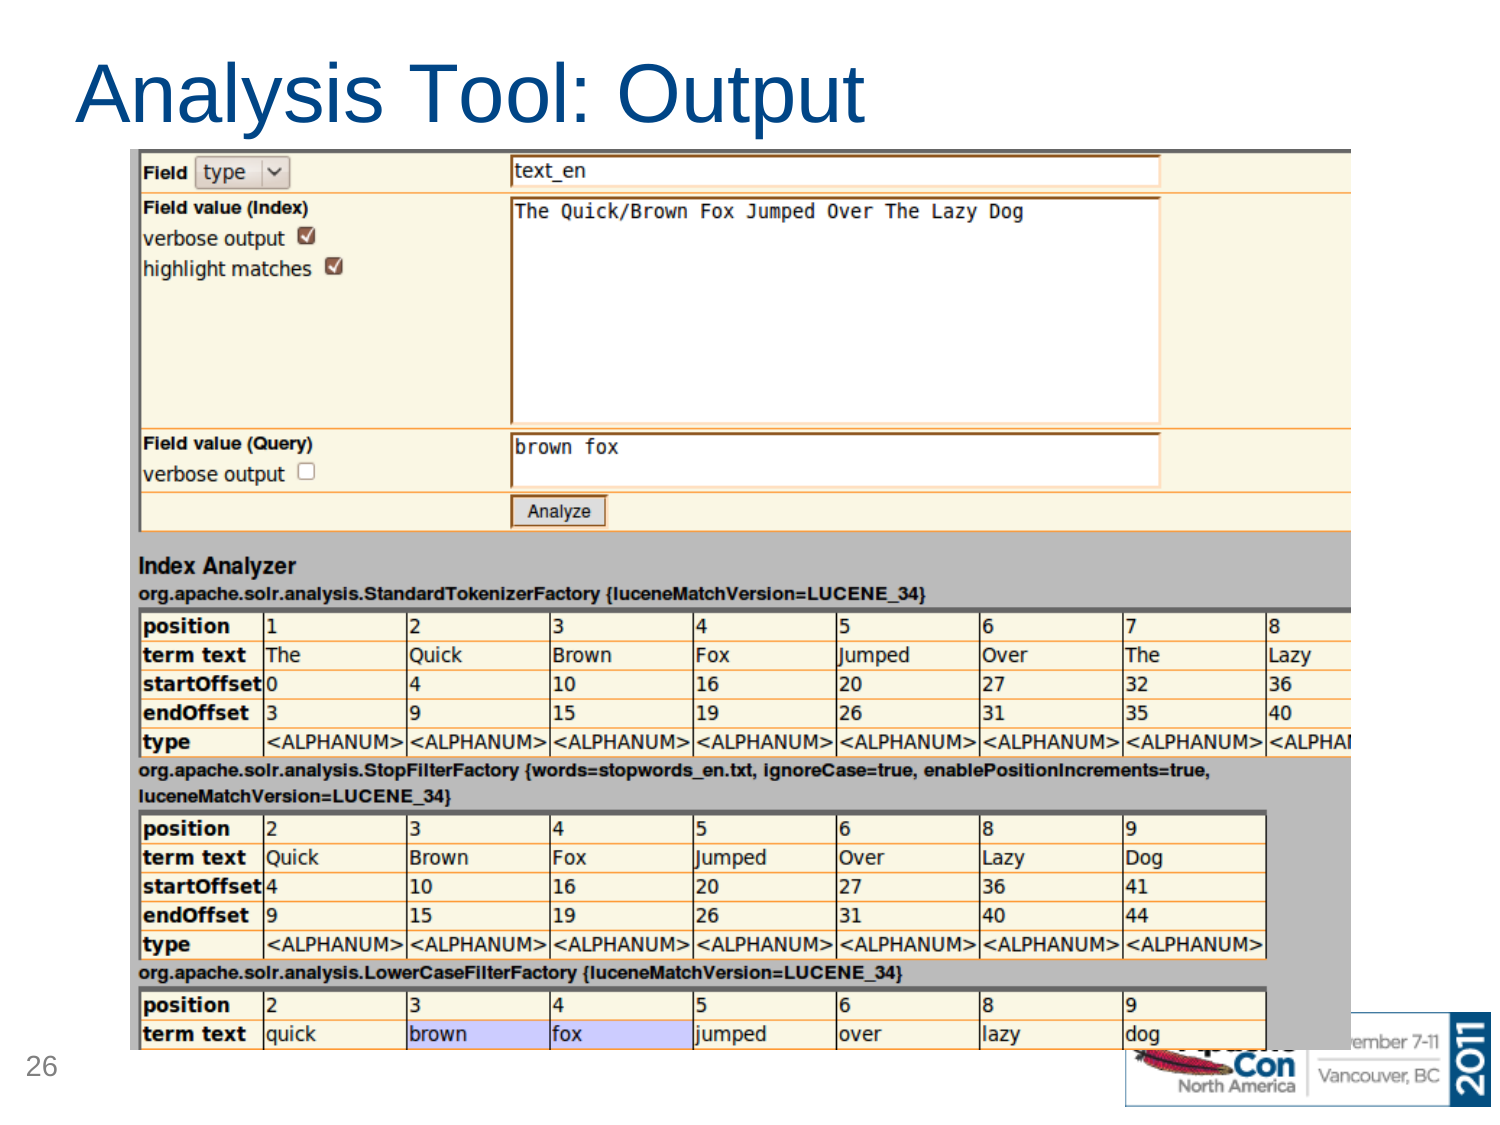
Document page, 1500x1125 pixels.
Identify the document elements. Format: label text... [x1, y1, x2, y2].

title Analysis Tool: Output [75, 0, 1425, 188]
picture [130, 149, 1491, 1107]
